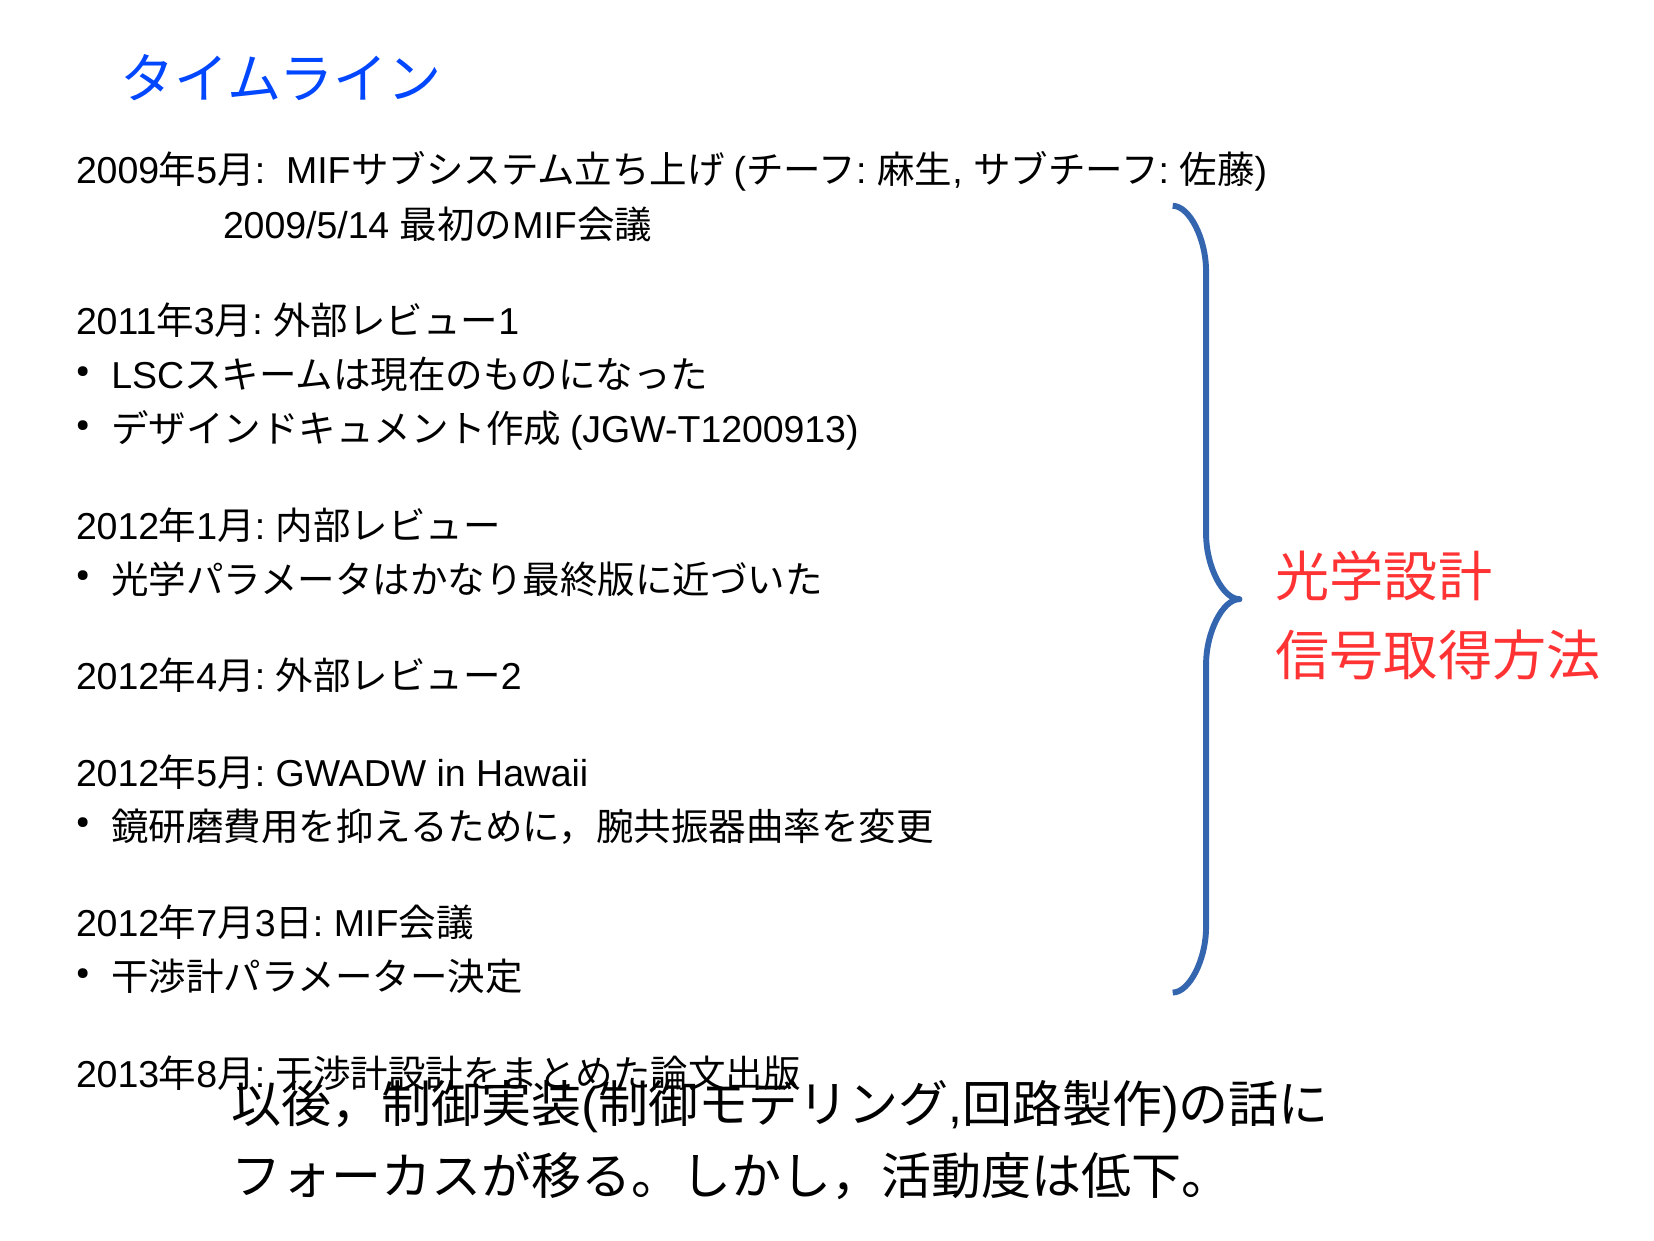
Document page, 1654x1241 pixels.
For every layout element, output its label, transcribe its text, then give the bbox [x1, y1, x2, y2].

text_box 光学設計 信号取得方法 [1260, 526, 1616, 676]
text_box 以後，制御実装(制御モデリング,回路製作)の話に フォーカスが移る。しかし，活動度は低下。 [216, 1056, 1344, 1196]
text_box タイムライン [105, 28, 461, 110]
text_box 2009年5月: MIFサブシステム立ち上げ (チーフ: 麻生, サブチーフ: 佐藤) 2009/5/14 最初のMIF会議 2011年3月: 外部レビュー1 LSCスキームは現在のものになった デザインドキュメント作成 (JGW-T1200913) 2012年1月: 内部レビュー 光学パラメータはかなり最終版に近づいた 2012年4月: 外部レビュー2 2012年5月: GWADW in Hawaii 鏡研磨費用を抑えるために，腕共振器曲率を変更 2012年7月3日: MIF会議 干渉計パラメーター決定 2013年8月: 干渉計設計をまとめた論文出版 [61, 132, 1292, 1027]
